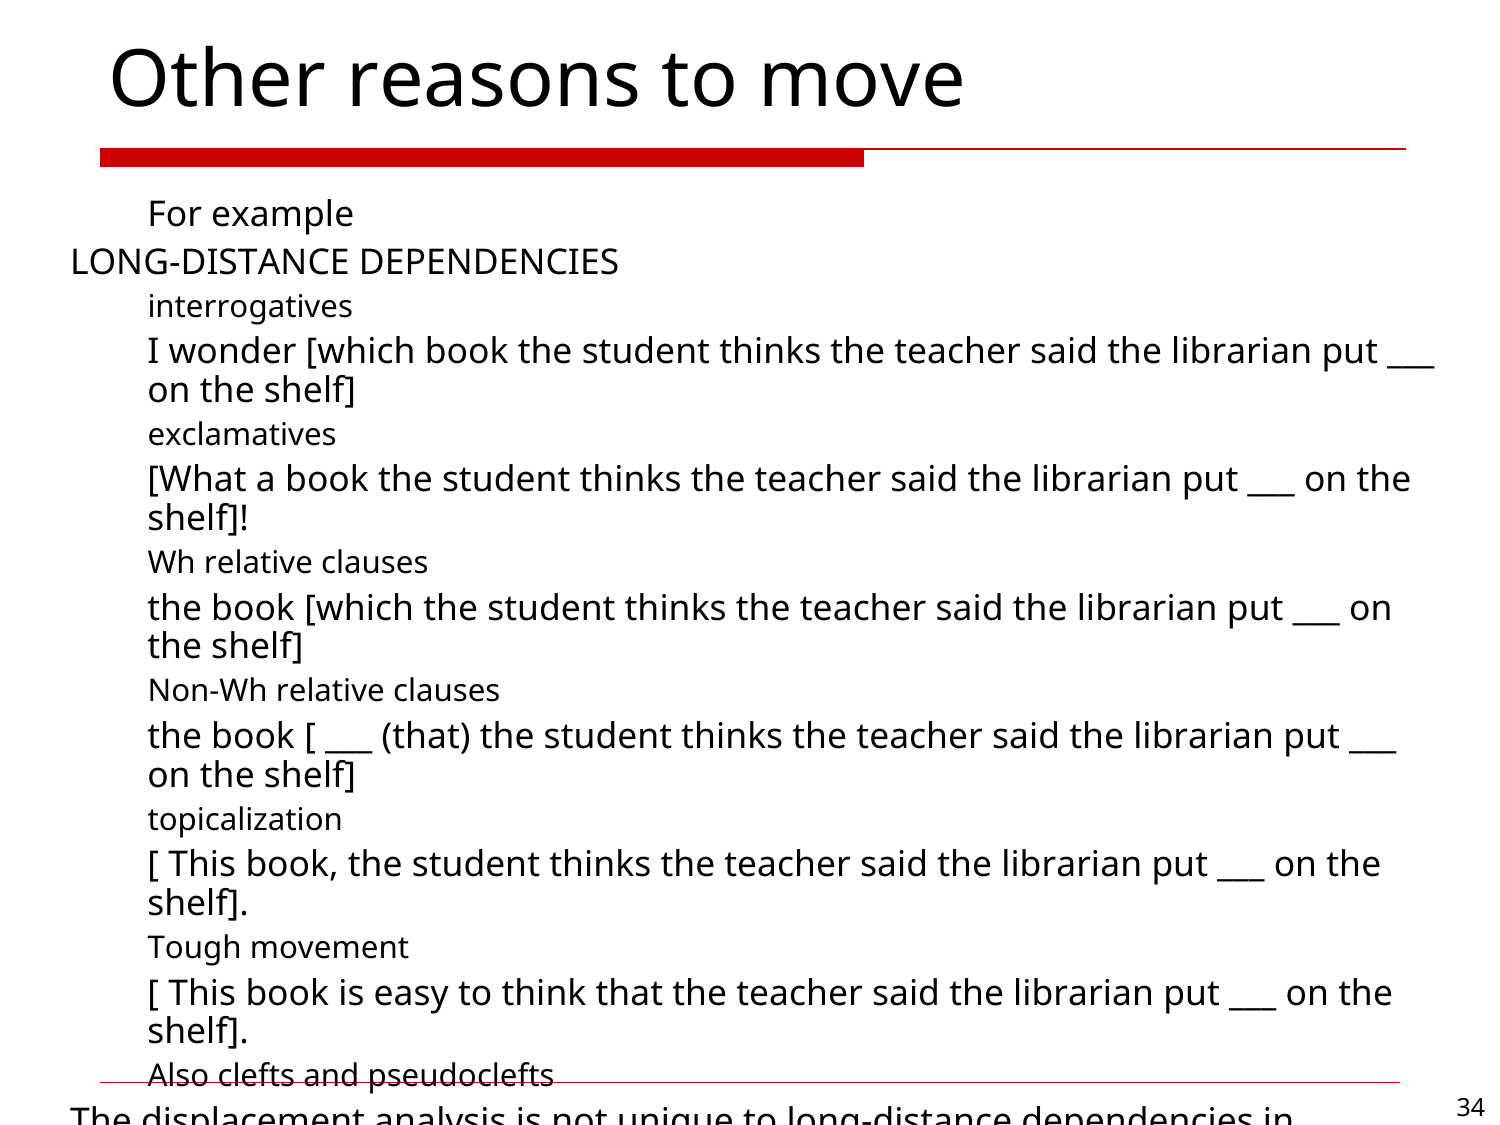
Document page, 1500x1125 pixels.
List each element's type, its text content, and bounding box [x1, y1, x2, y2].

list For example LONG-DISTANCE DEPENDENCIES interrogatives I wonder [which book the student thinks the teacher said the librarian put ___ on the shelf] exclamatives [What a book the student thinks the teacher said the librarian put ___ on the shelf]! Wh relative clauses the book [which the student thinks the teacher said the librarian put ___ on the shelf] Non-Wh relative clauses the book [ ___ (that) the student thinks the teacher said the librarian put ___ on the shelf] topicalization [ This book, the student thinks the teacher said the librarian put ___ on the shelf]. Tough movement [ This book is easy to think that the teacher said the librarian put ___ on the shelf]. Also clefts and pseudoclefts The displacement analysis is not unique to long-distance dependencies in transformational work. Displacement is also used to analyze constructions like passive, raising, unaccusatives, etc.) [55, 187, 1459, 1058]
title Other reasons to move [94, 26, 1407, 138]
